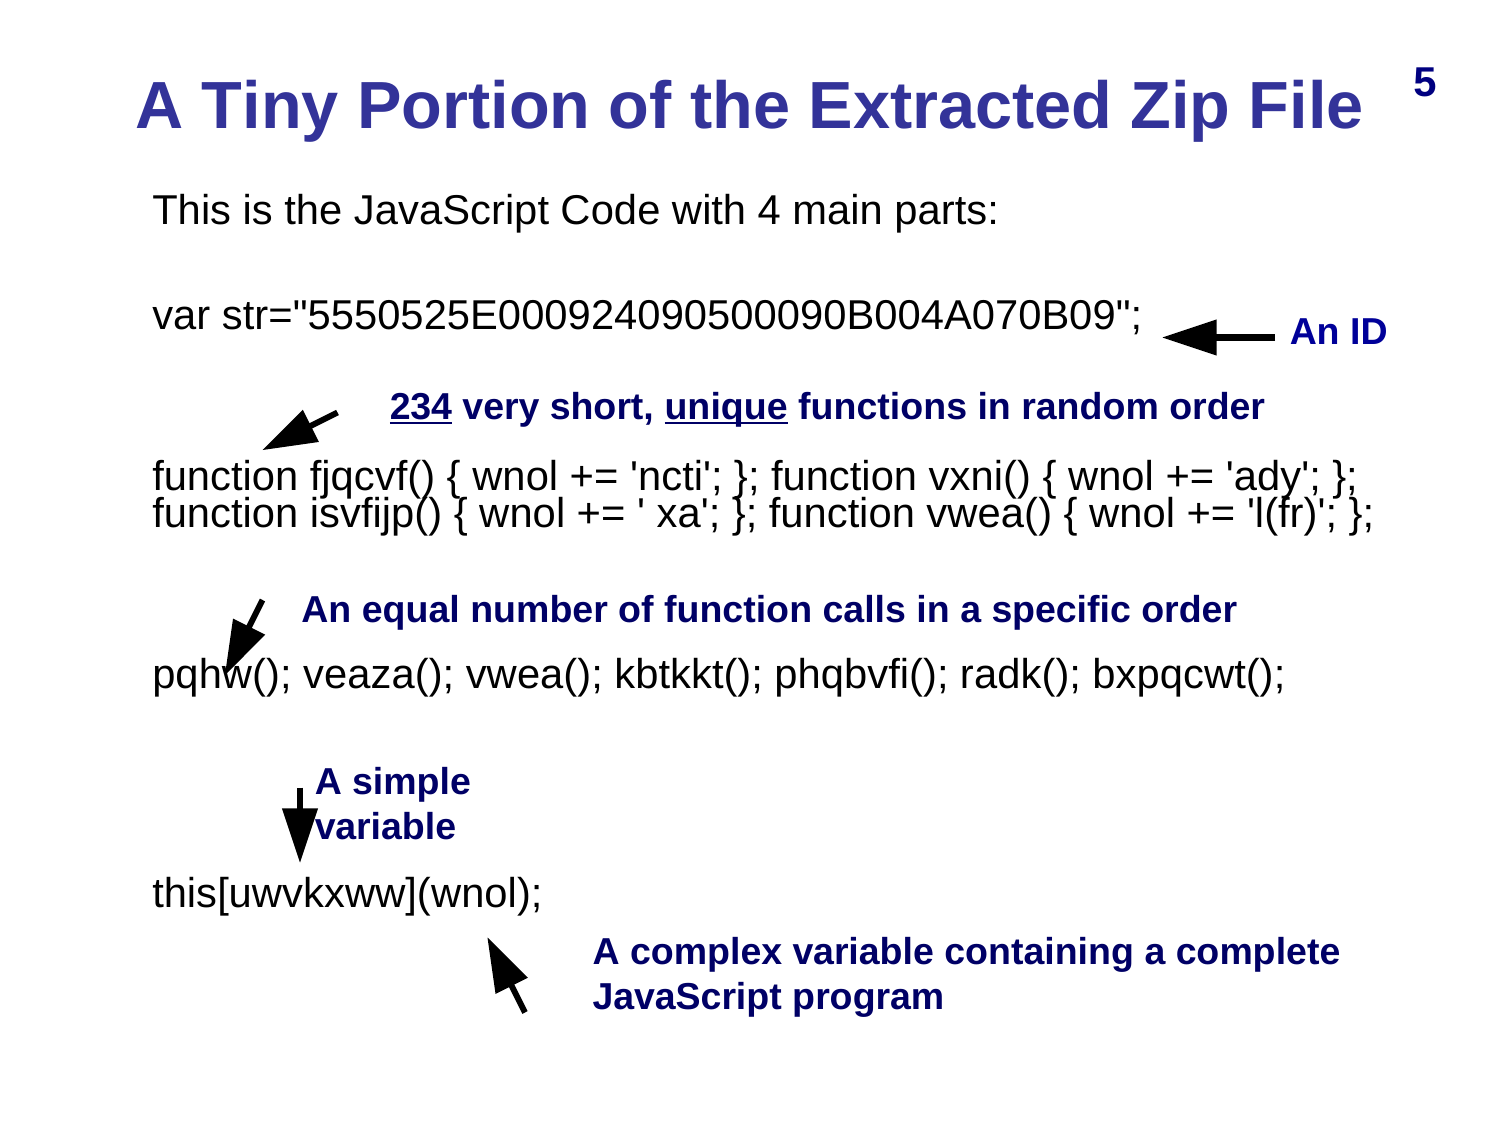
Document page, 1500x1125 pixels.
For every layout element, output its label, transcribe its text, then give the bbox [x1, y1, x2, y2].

text_box An equal number of function calls in a specific order [286, 577, 1351, 638]
text_box A simple variable [300, 750, 638, 810]
list This is the JavaScript Code with 4 main parts: var str="5550525E000924090500090B004A070B09"; function fjqcvf() { wnol += 'ncti'; }; function vxni() { wnol += 'ady'; }; function isvfijp() { wnol += ' xa'; }; function vwea() { wnol += 'l(fr)'; }; pqhw(); veaza(); vwea(); kbtkkt(); phqbvfi(); radk(); bxpqcwt(); this[uwvkxww](wnol); [75, 187, 1426, 939]
text_box 5 [1387, 47, 1463, 113]
text_box 234 very short, unique functions in random order [375, 375, 1388, 435]
text_box An ID [1275, 299, 1426, 360]
title A Tiny Portion of the Extracted Zip File [112, 59, 1388, 150]
text_box A complex variable containing a complete JavaScript program [577, 919, 1403, 1025]
